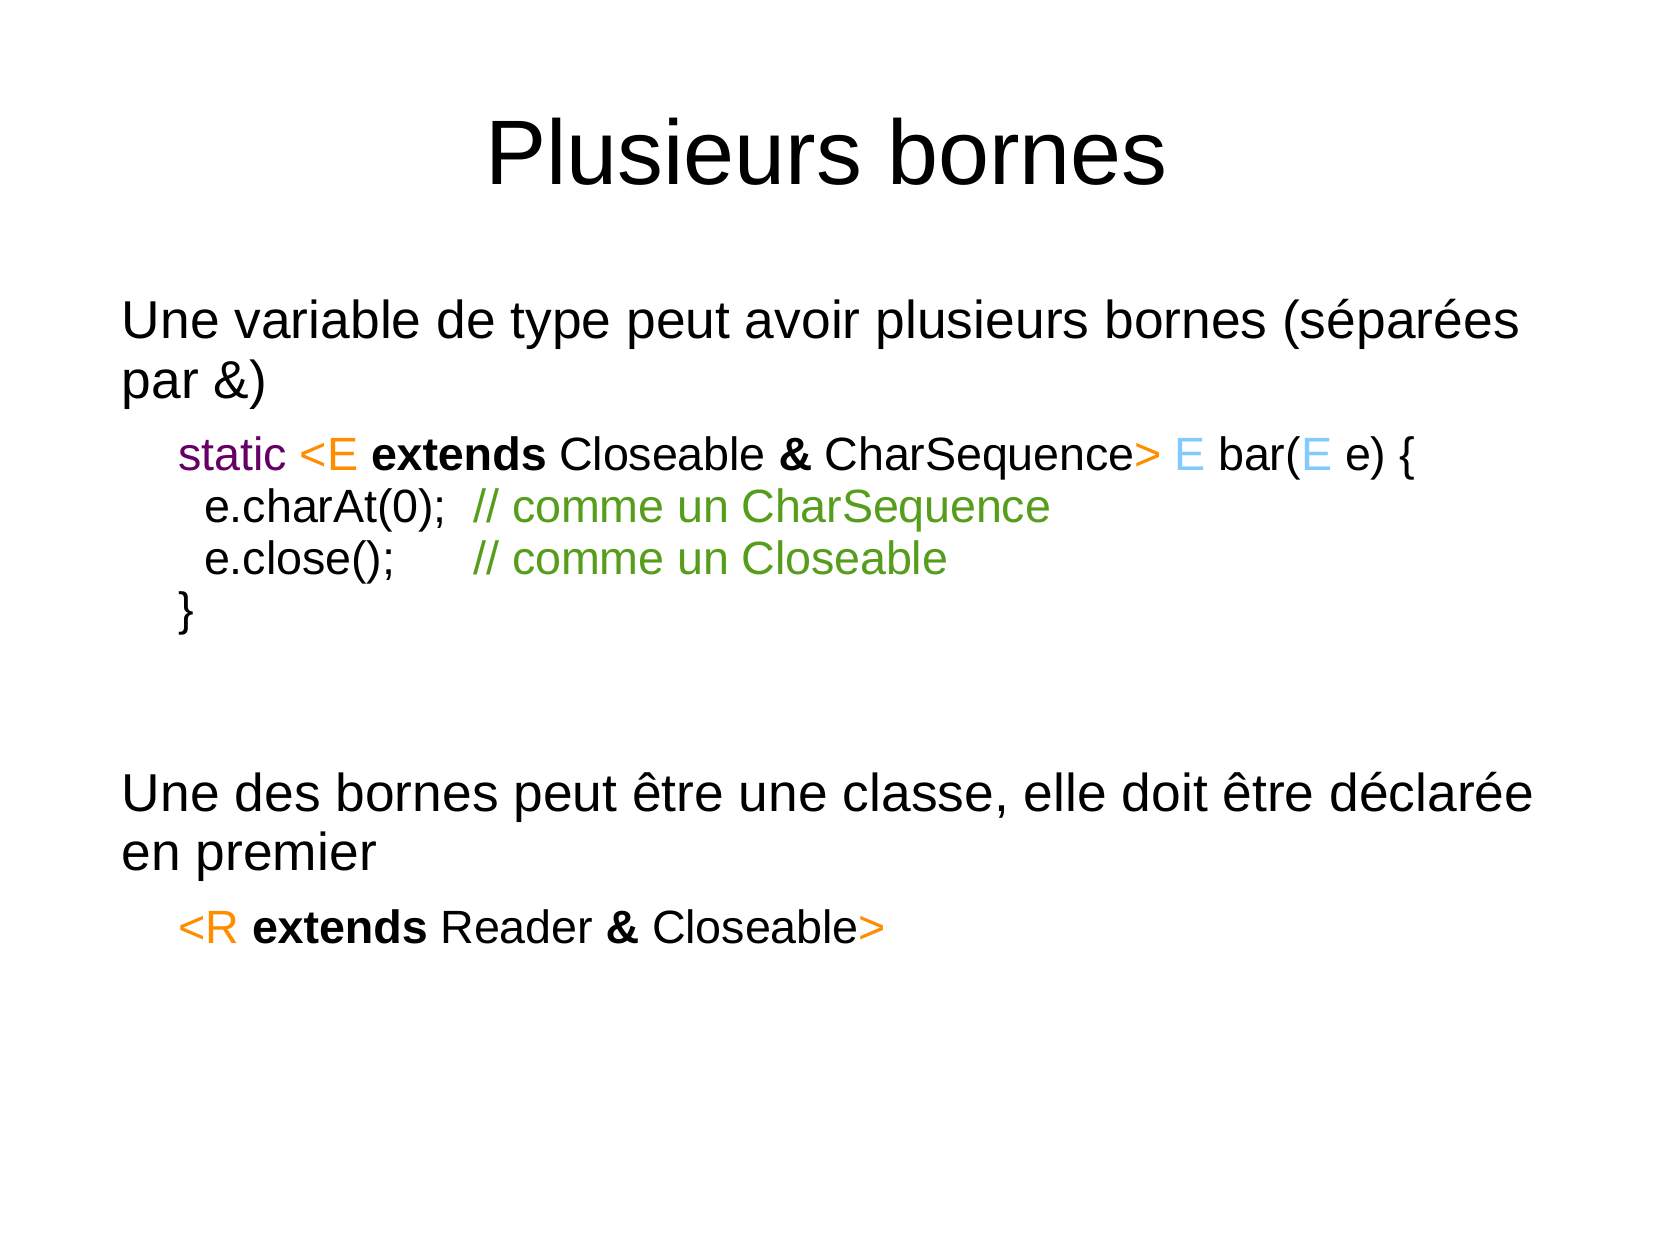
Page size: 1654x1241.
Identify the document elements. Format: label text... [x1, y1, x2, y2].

title Plusieurs bornes [82, 49, 1571, 257]
list Une variable de type peut avoir plusieurs bornes (séparées par &) static <E extends Closeable & CharSequence> E bar(E e) { e.charAt(0); // comme un CharSequence e.close(); // comme un Closeable } Une des bornes peut être une classe, elle doit être déclarée en premier <R extends Reader & Closeable> [64, 290, 1588, 1010]
